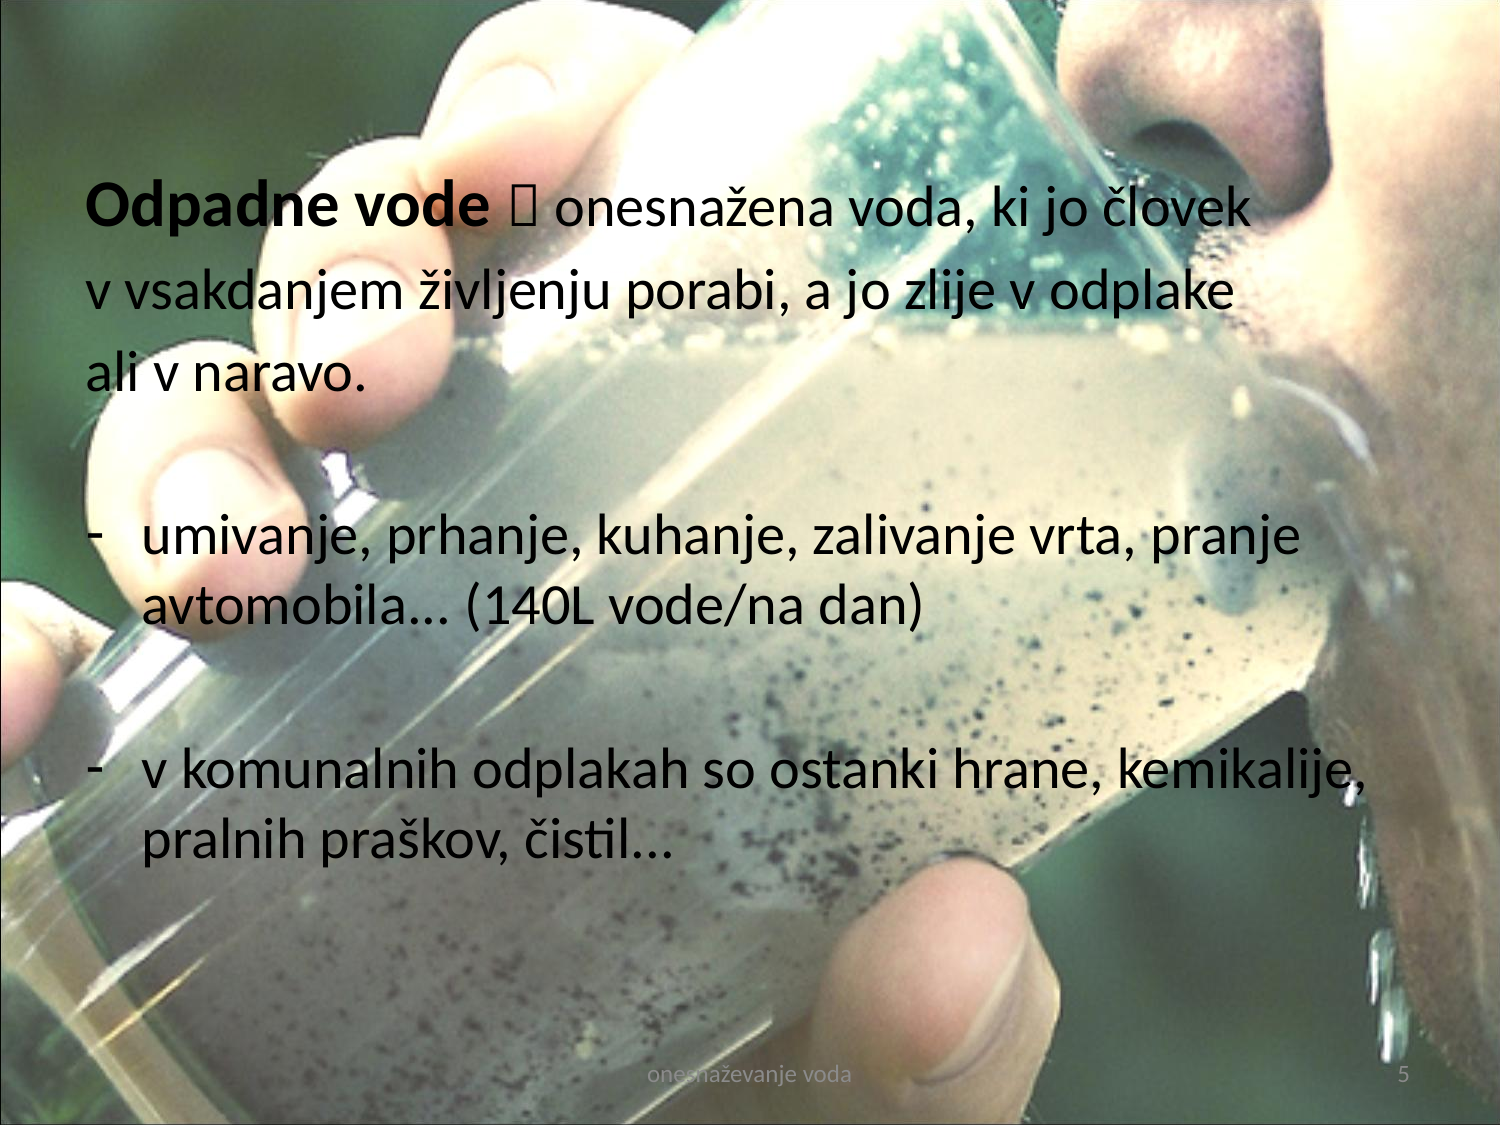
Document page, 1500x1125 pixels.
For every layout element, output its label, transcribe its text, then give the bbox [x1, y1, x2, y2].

picture [0, 0, 1500, 1125]
list Odpadne vode  onesnažena voda, ki jo človek v vsakdanjem življenju porabi, a jo zlije v odplake ali v naravo. umivanje, prhanje, kuhanje, zalivanje vrta, pranje avtomobila... (140L vode/na dan) v komunalnih odplakah so ostanki hrane, kemikalije, pralnih praškov, čistil... [70, 152, 1421, 914]
slide_number <number> [1074, 1042, 1425, 1103]
footer onesnaževanje voda [512, 1042, 988, 1103]
